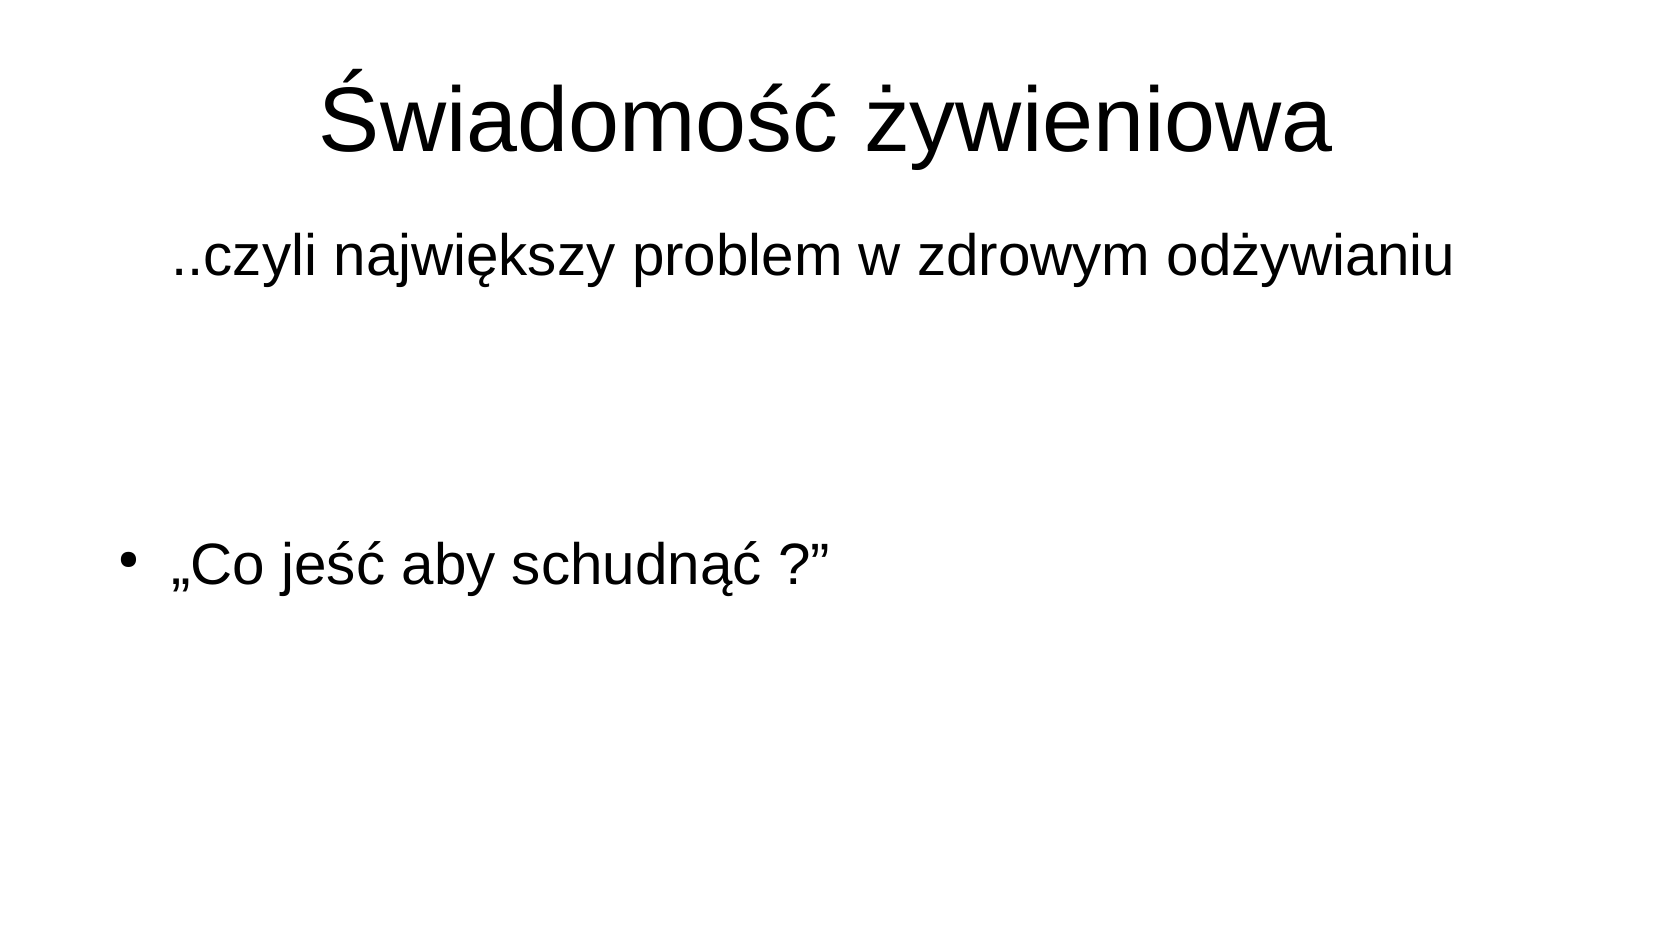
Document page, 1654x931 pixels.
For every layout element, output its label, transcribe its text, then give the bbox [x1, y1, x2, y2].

list ..czyli największy problem w zdrowym odżywianiu „Co jeść aby schudnąć ?” [82, 217, 1571, 758]
title Świadomość żywieniowa [82, 37, 1571, 193]
